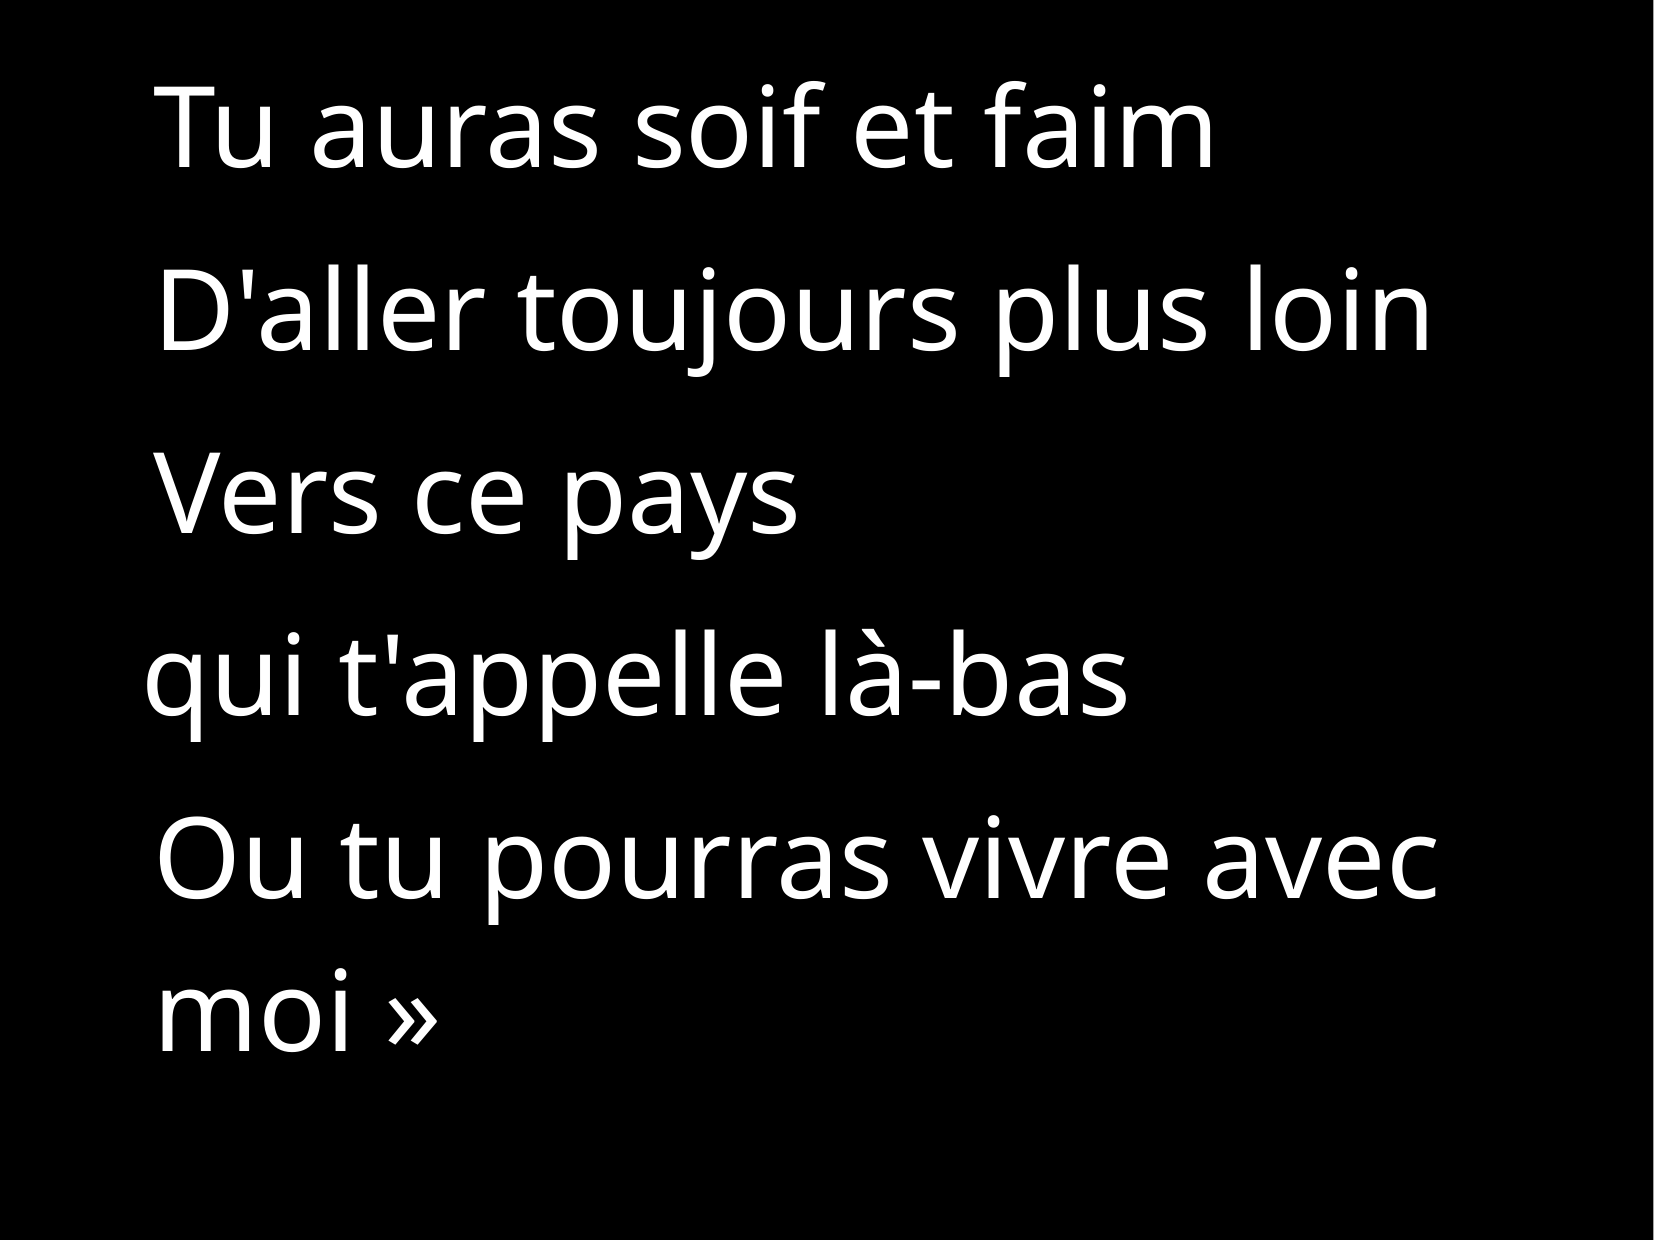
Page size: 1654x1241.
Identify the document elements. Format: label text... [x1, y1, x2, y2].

list Tu auras soif et faim D'aller toujours plus loin Vers ce pays qui t'appelle là-bas Ou tu pourras vivre avec moi » [82, 47, 1595, 1182]
